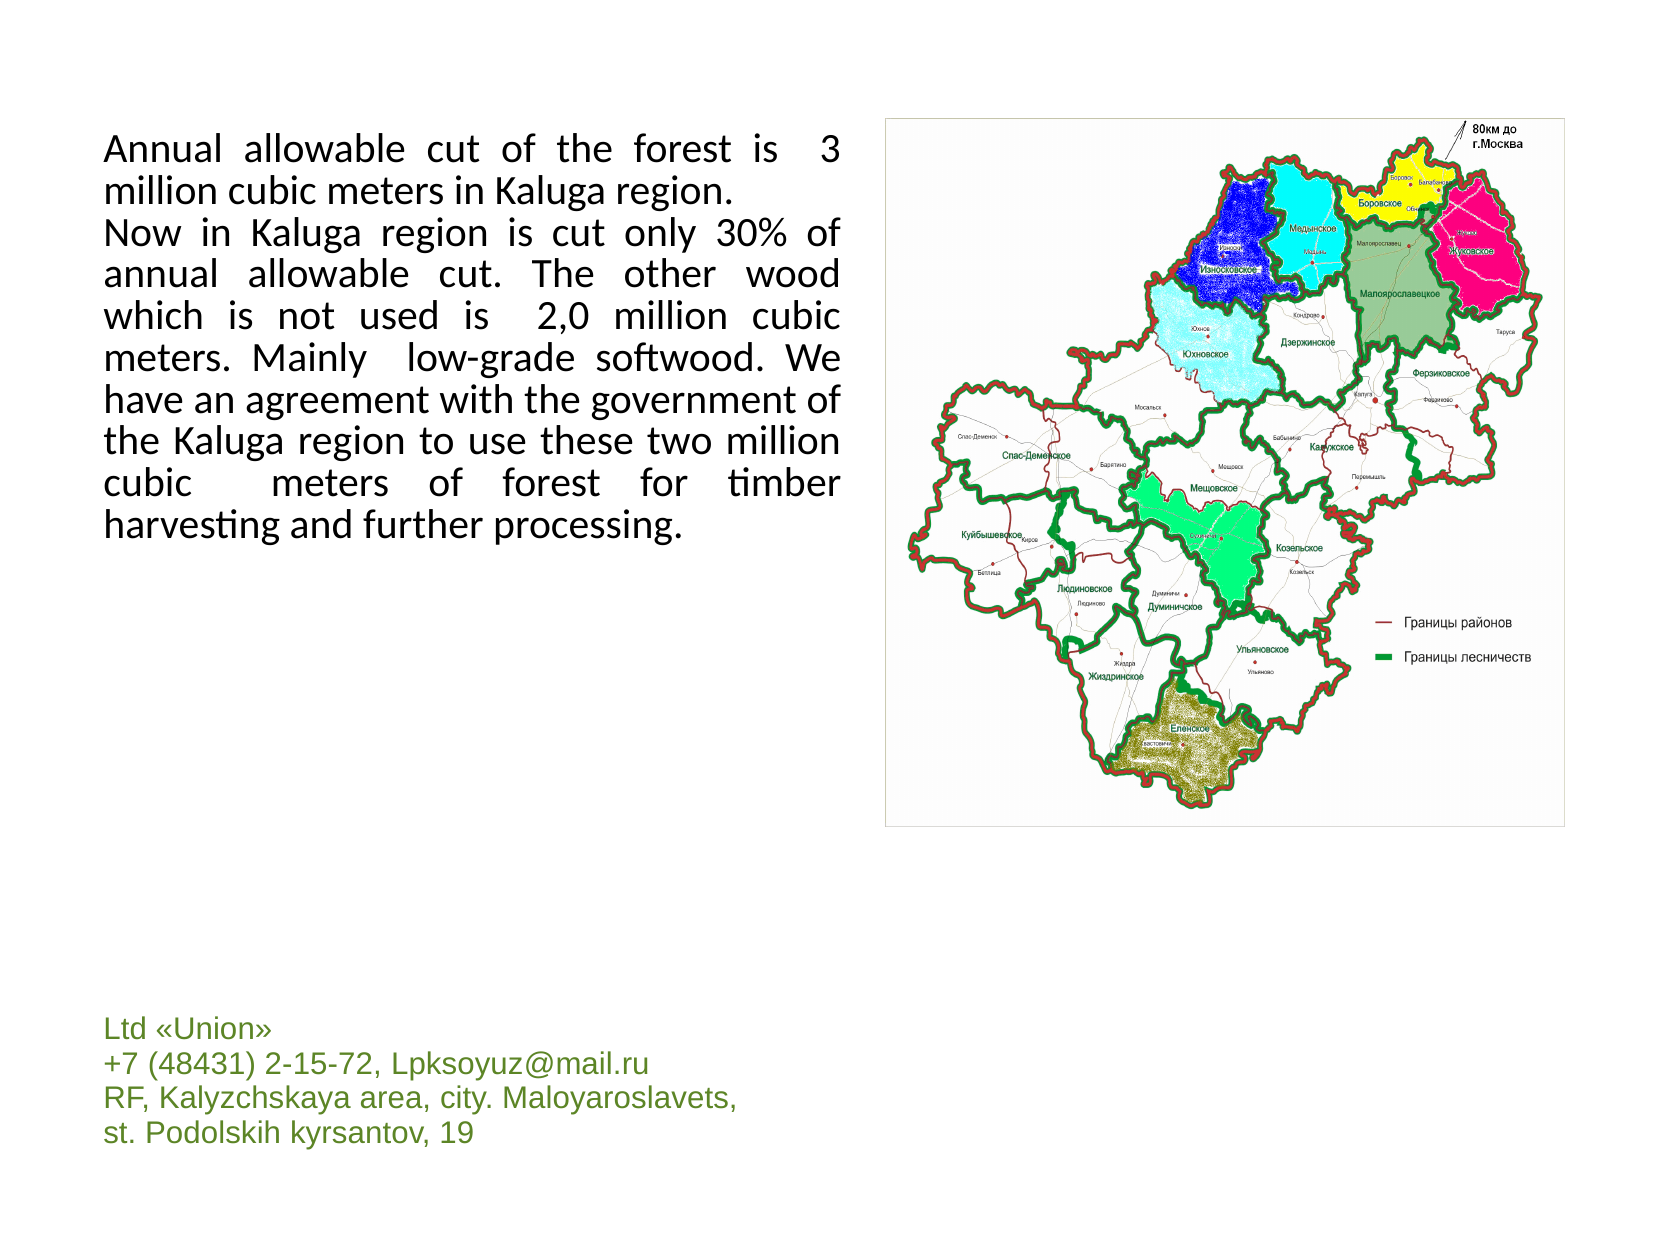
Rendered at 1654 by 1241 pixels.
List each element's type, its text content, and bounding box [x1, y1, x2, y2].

text_box Ltd «Union» +7 (48431) 2-15-72, Lpksoyuz@mail.ru RF, Kalyzchskaya area, city. Maloyaroslavets, st. Podolskih kyrsantov, 19 [88, 1003, 1241, 1152]
text_box Annual allowable cut of the forest is 3 million cubic meters in Kaluga region. Now in Kaluga region is cut only 30% of annual allowable cut. The other wood which is not used is 2,0 million cubic meters. Mainly low-grade softwood. We have an agreement with the government of the Kaluga region to use these two million cubic meters of forest for timber harvesting and further processing. [88, 123, 857, 502]
picture [885, 118, 1565, 827]
